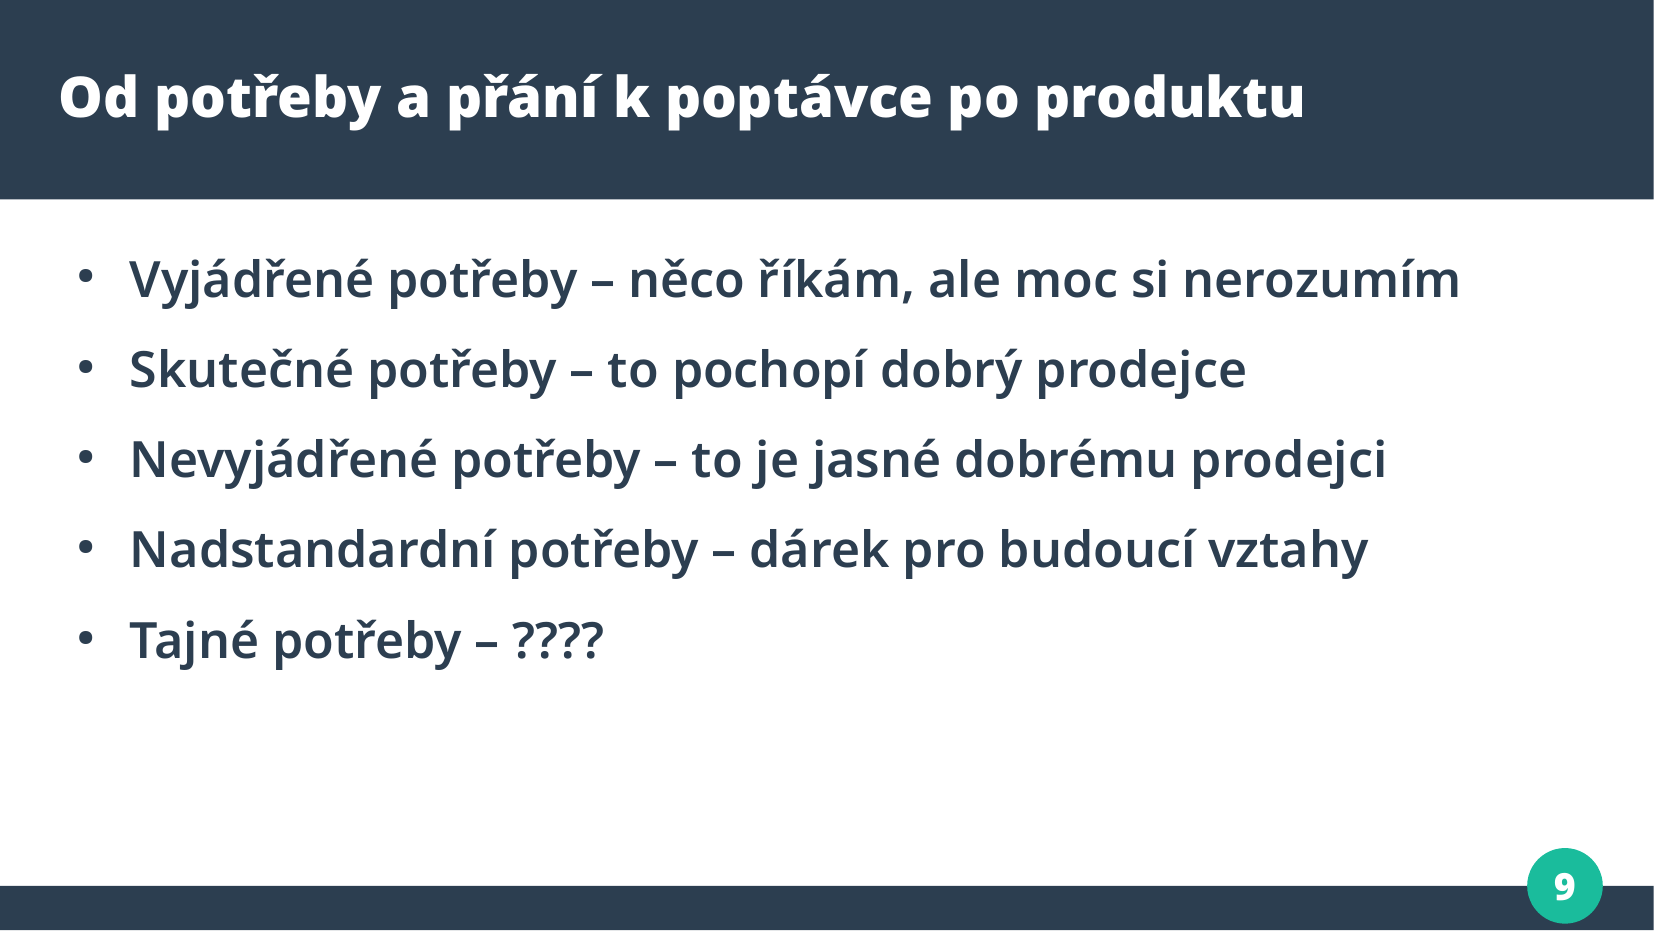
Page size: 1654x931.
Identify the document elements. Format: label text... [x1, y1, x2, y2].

title Od potřeby a přání k poptávce po produktu [59, 37, 1595, 155]
list Vyjádřené potřeby – něco říkám, ale moc si nerozumím Skutečné potřeby – to pochopí dobrý prodejce Nevyjádřené potřeby – to je jasné dobrému prodejci Nadstandardní potřeby – dárek pro budoucí vztahy Tajné potřeby – ???? [59, 243, 1595, 864]
